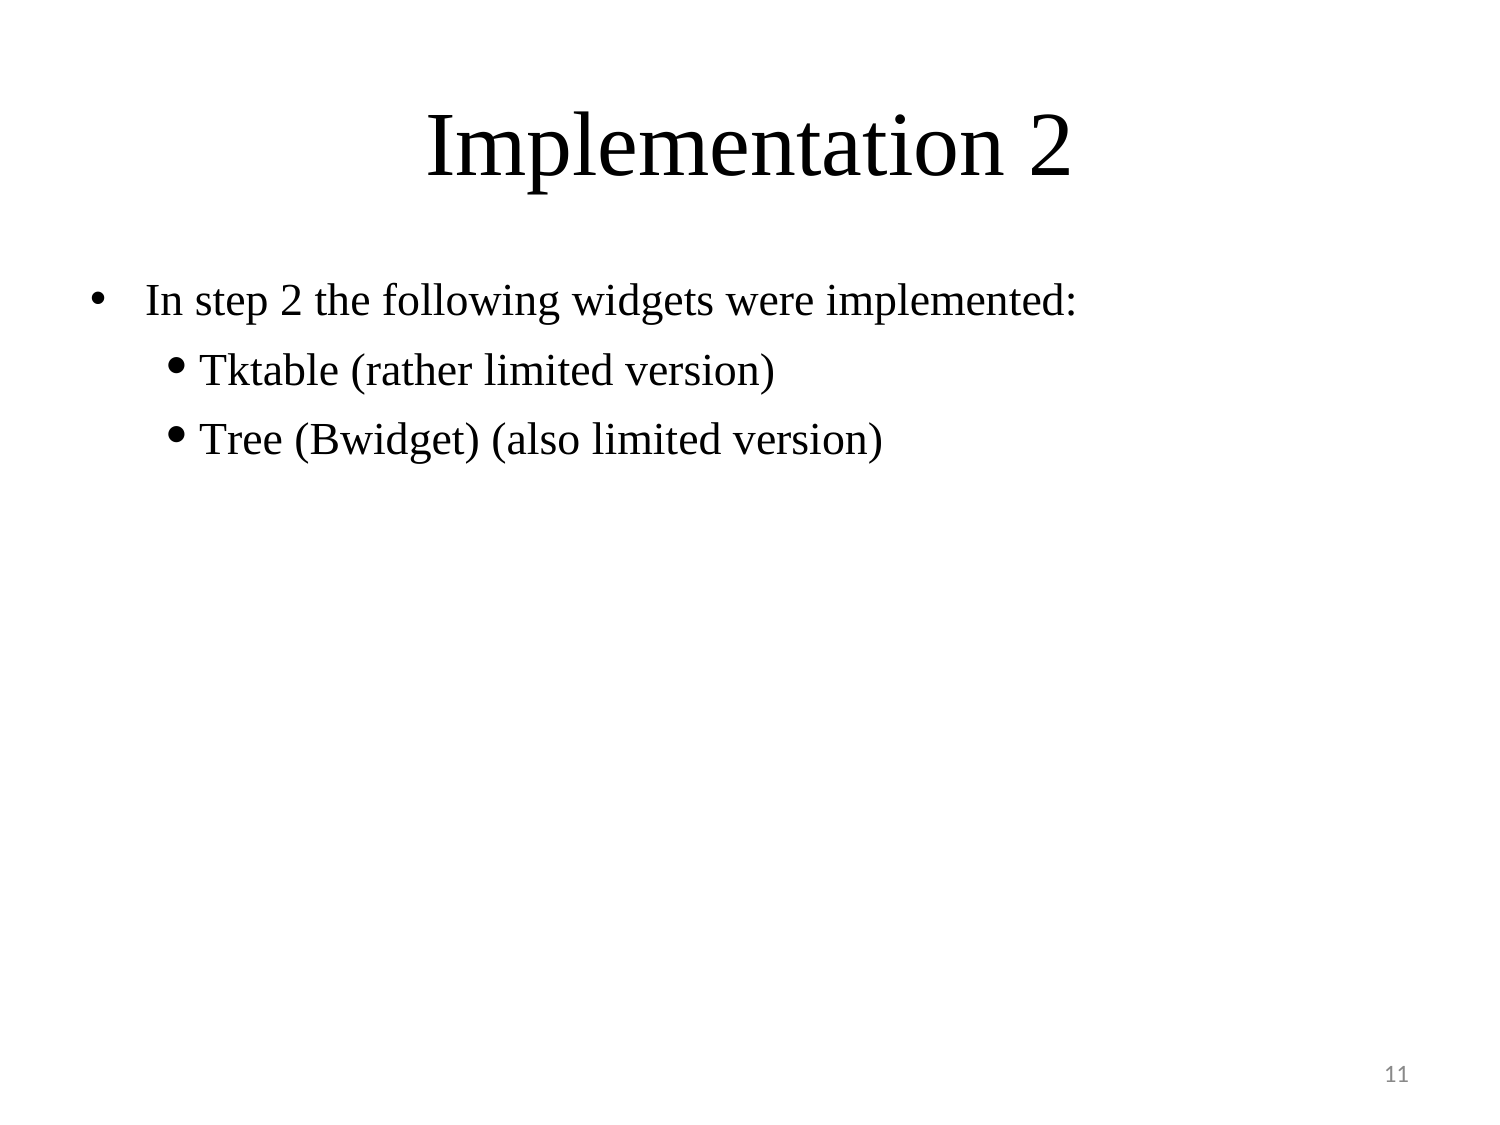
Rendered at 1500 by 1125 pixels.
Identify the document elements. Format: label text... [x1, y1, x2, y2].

text_box In step 2 the following widgets were implemented: Tktable (rather limited version) Tree (Bwidget) (also limited version) [75, 262, 1426, 1005]
text_box Implementation 2‏ [75, 45, 1426, 233]
